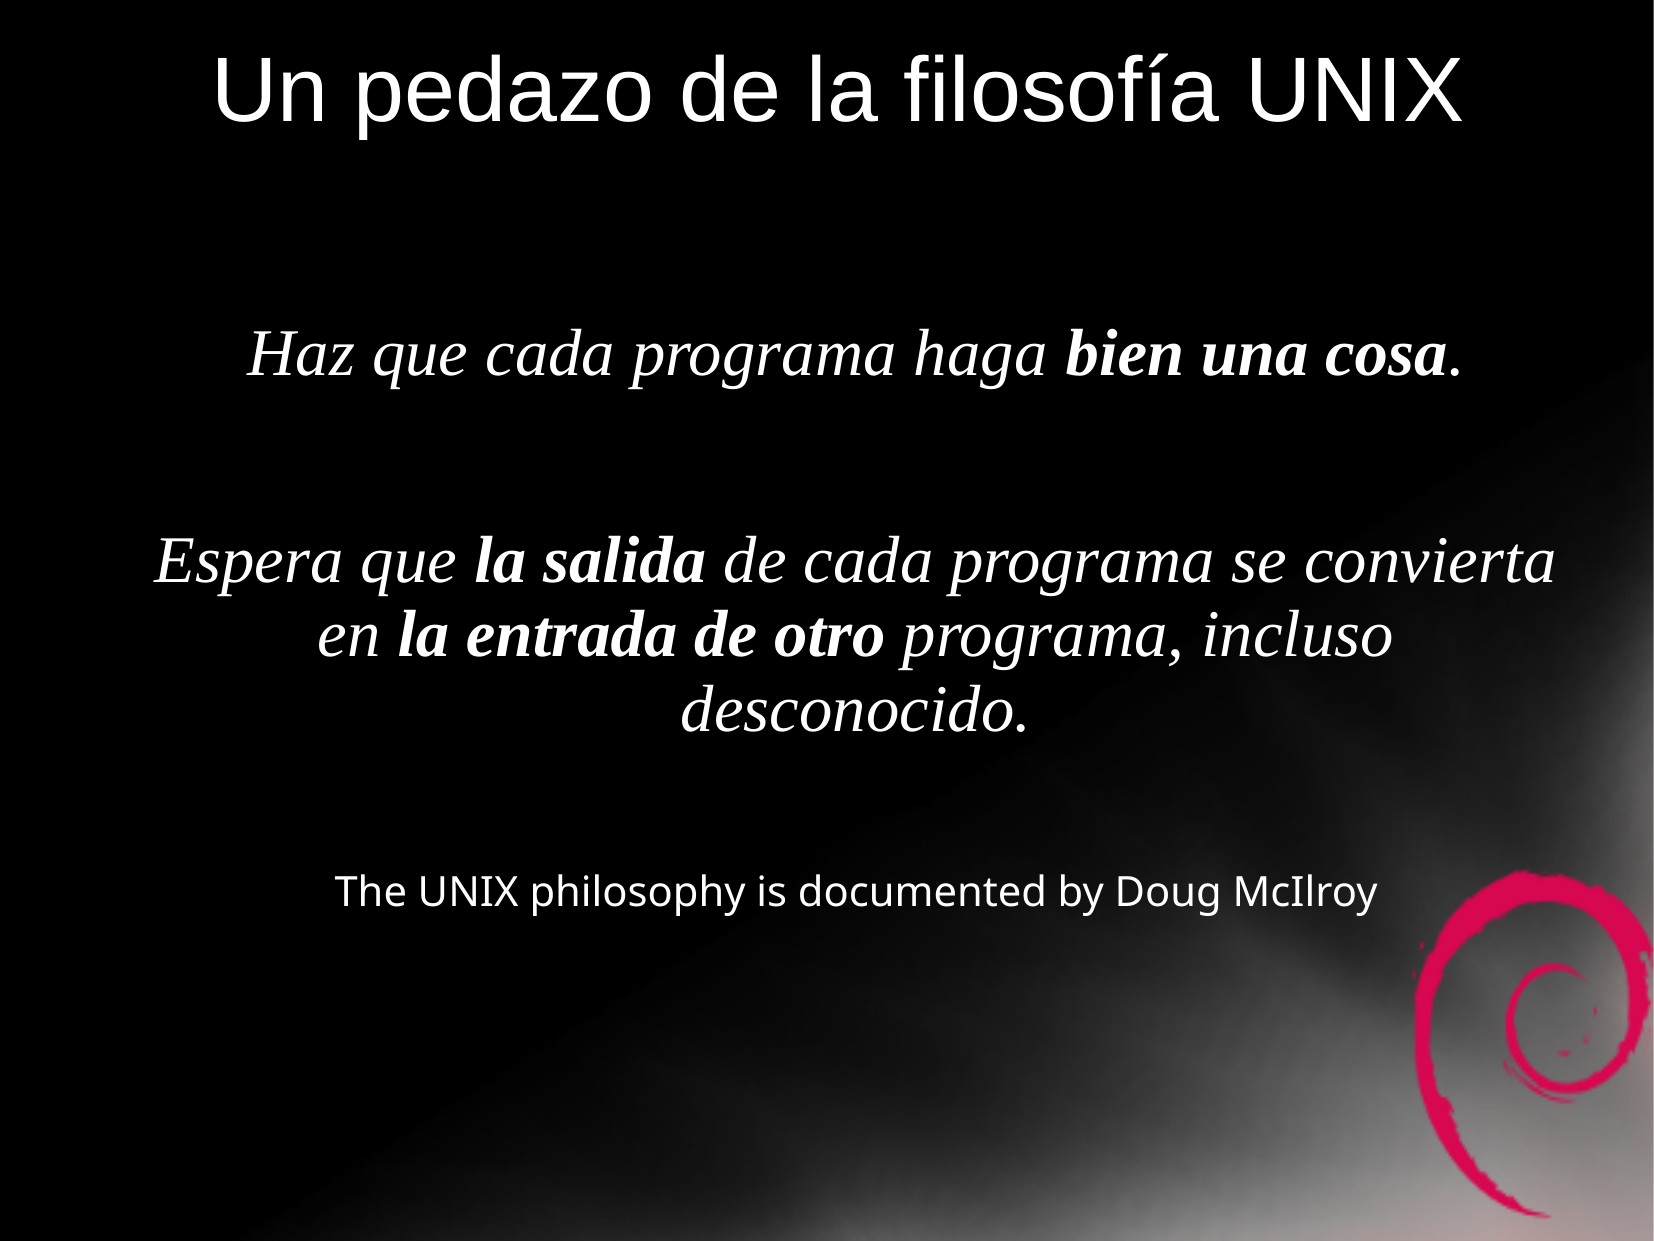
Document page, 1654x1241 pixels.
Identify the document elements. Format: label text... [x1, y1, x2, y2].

title Un pedazo de la filosofía UNIX [82, 38, 1595, 142]
list Haz que cada programa haga bien una cosa. Espera que la salida de cada programa se convierta en la entrada de otro programa, incluso desconocido. The UNIX philosophy is documented by Doug McIlroy [70, 212, 1571, 1123]
picture [0, 0, 1654, 1241]
